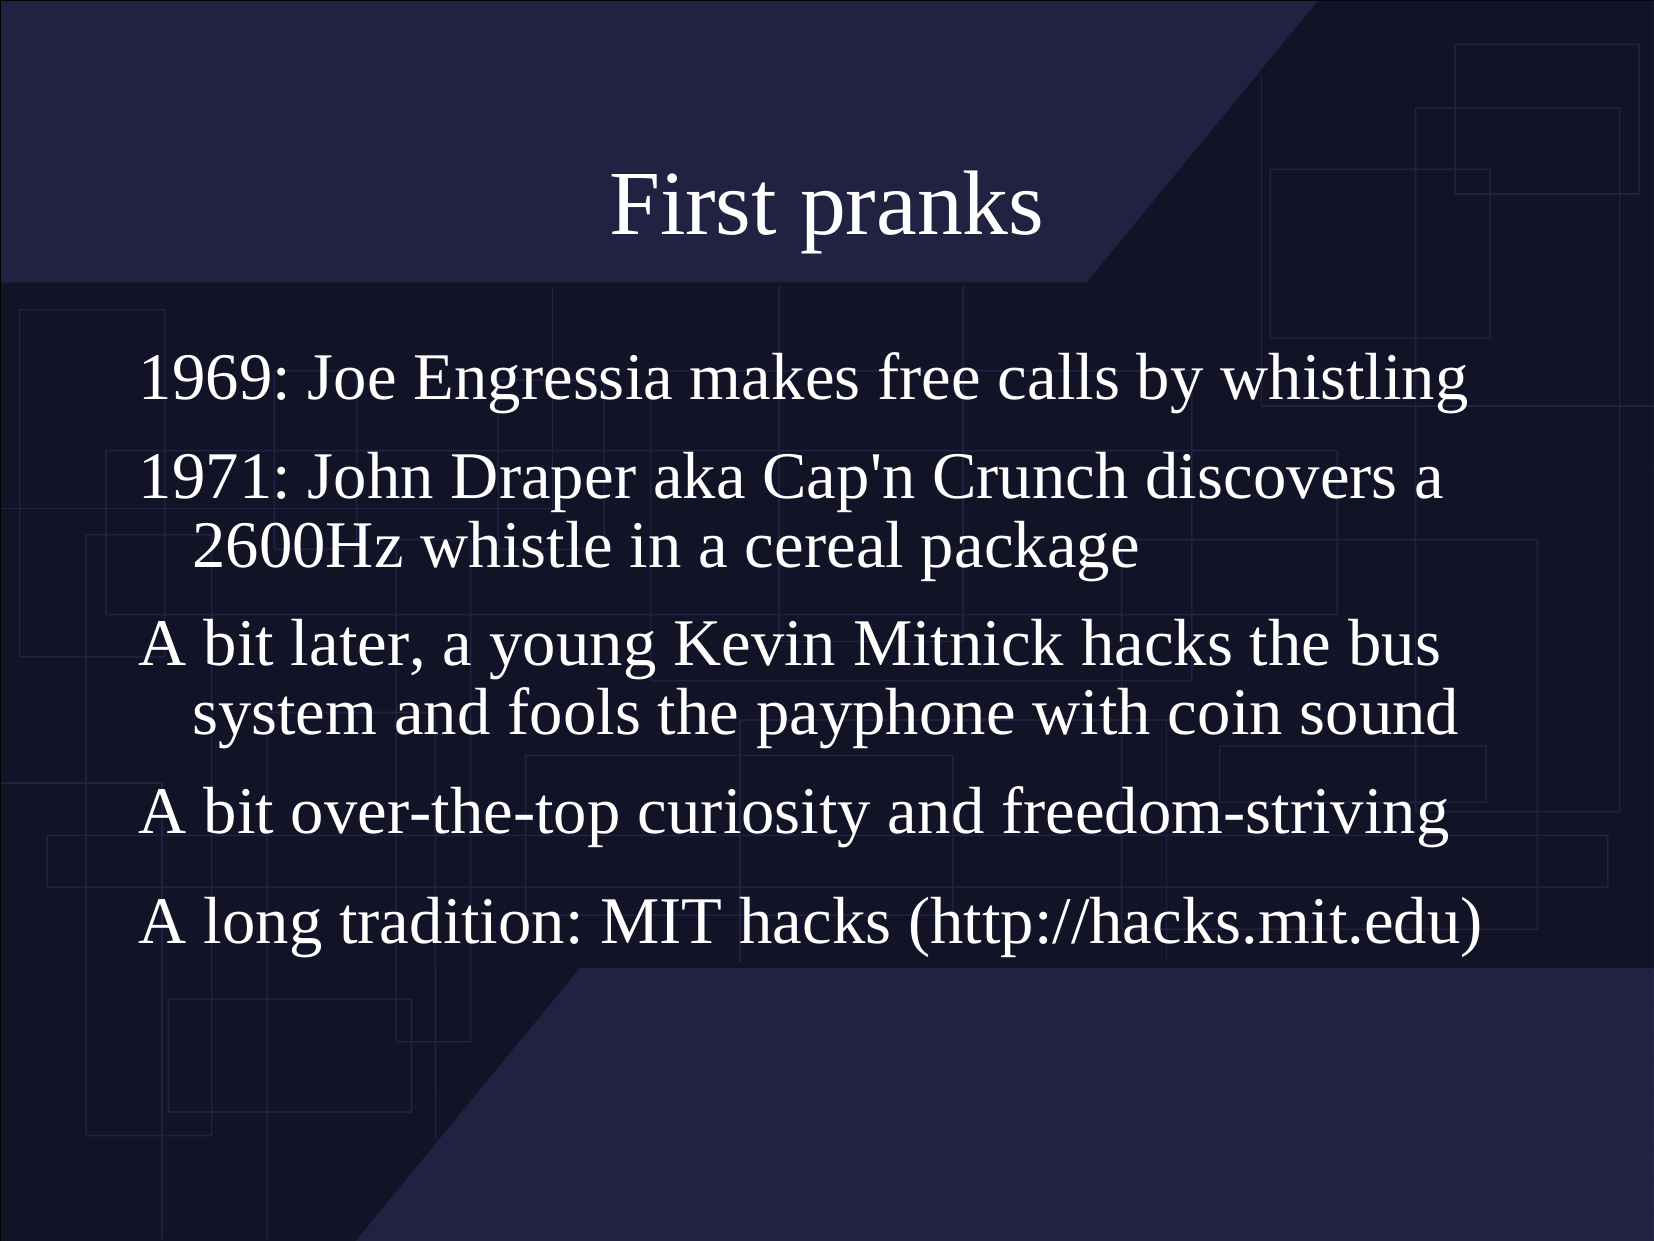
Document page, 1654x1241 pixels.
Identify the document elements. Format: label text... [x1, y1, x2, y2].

title First pranks [121, 102, 1534, 310]
list 1969: Joe Engressia makes free calls by whistling 1971: John Draper aka Cap'n Crunch discovers a 2600Hz whistle in a cereal package A bit later, a young Kevin Mitnick hacks the bus system and fools the payphone with coin sound A bit over-the-top curiosity and freedom-striving A long tradition: MIT hacks (http://hacks.mit.edu)‏ [121, 344, 1534, 1127]
